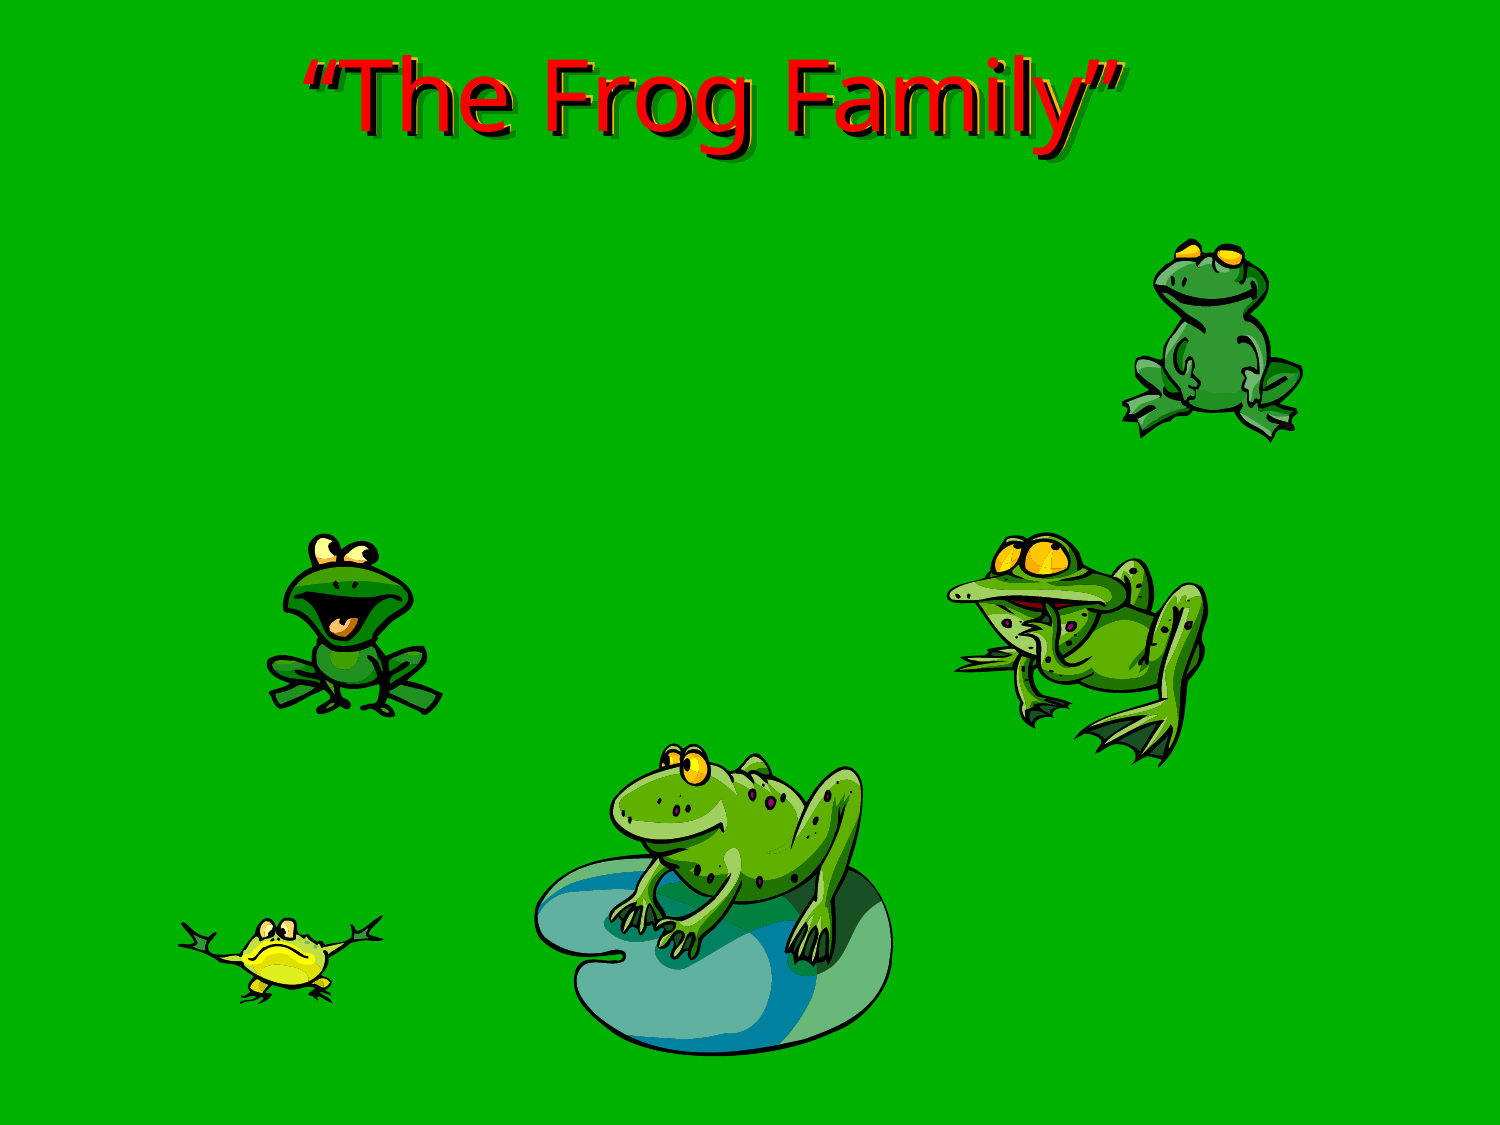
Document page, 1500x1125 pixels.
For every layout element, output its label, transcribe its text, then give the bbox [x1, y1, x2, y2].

picture [265, 531, 443, 719]
picture [1122, 236, 1304, 443]
picture [944, 531, 1211, 768]
title “The Frog Family” [147, 13, 1275, 169]
picture [531, 738, 898, 1065]
picture [178, 915, 384, 1004]
